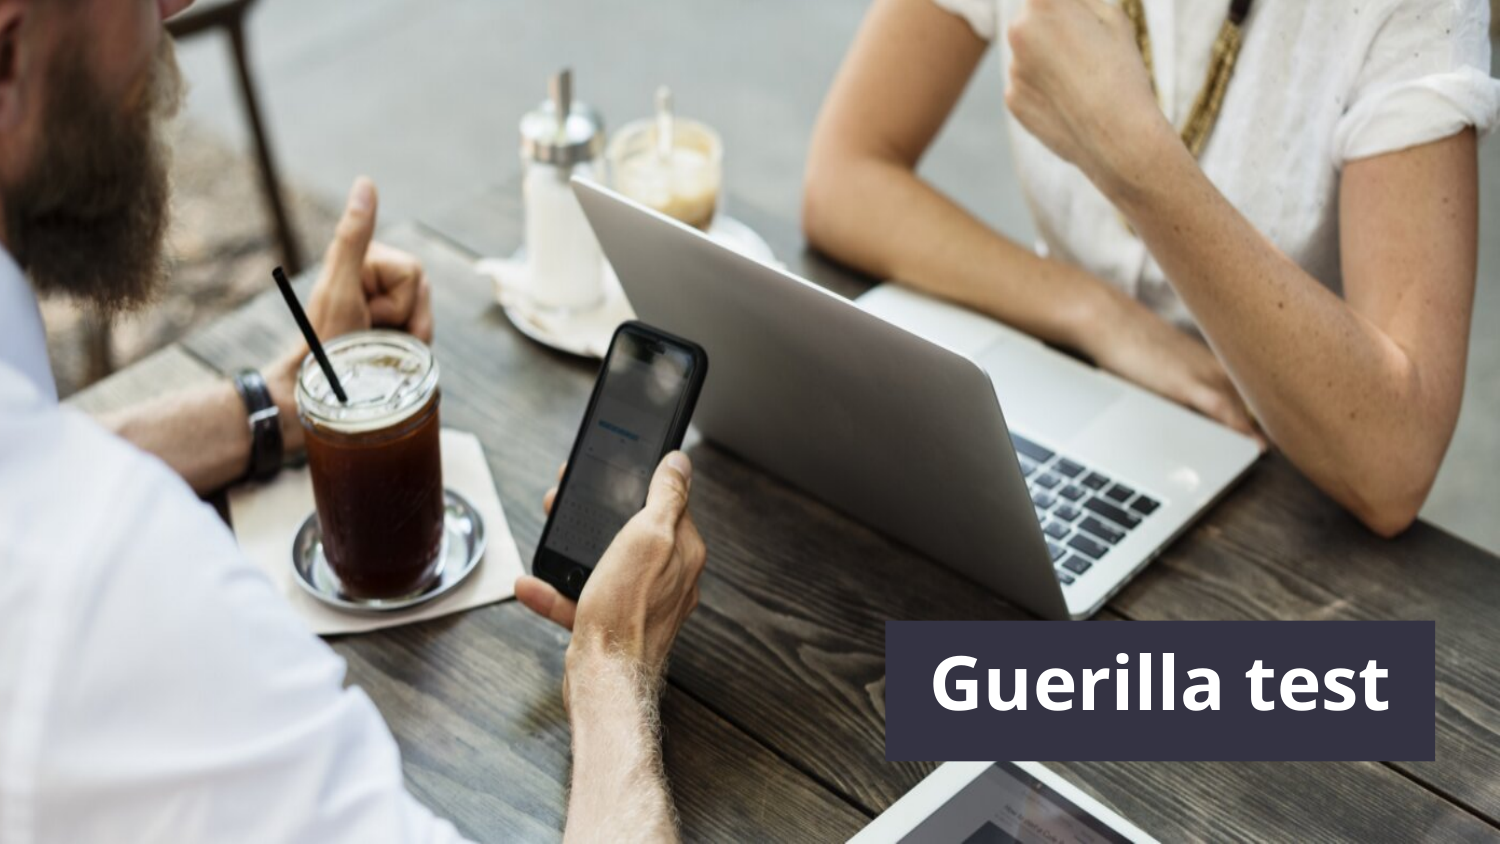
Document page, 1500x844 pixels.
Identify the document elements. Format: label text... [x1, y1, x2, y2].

picture [0, 0, 1500, 844]
title Guerilla test [885, 620, 1436, 762]
